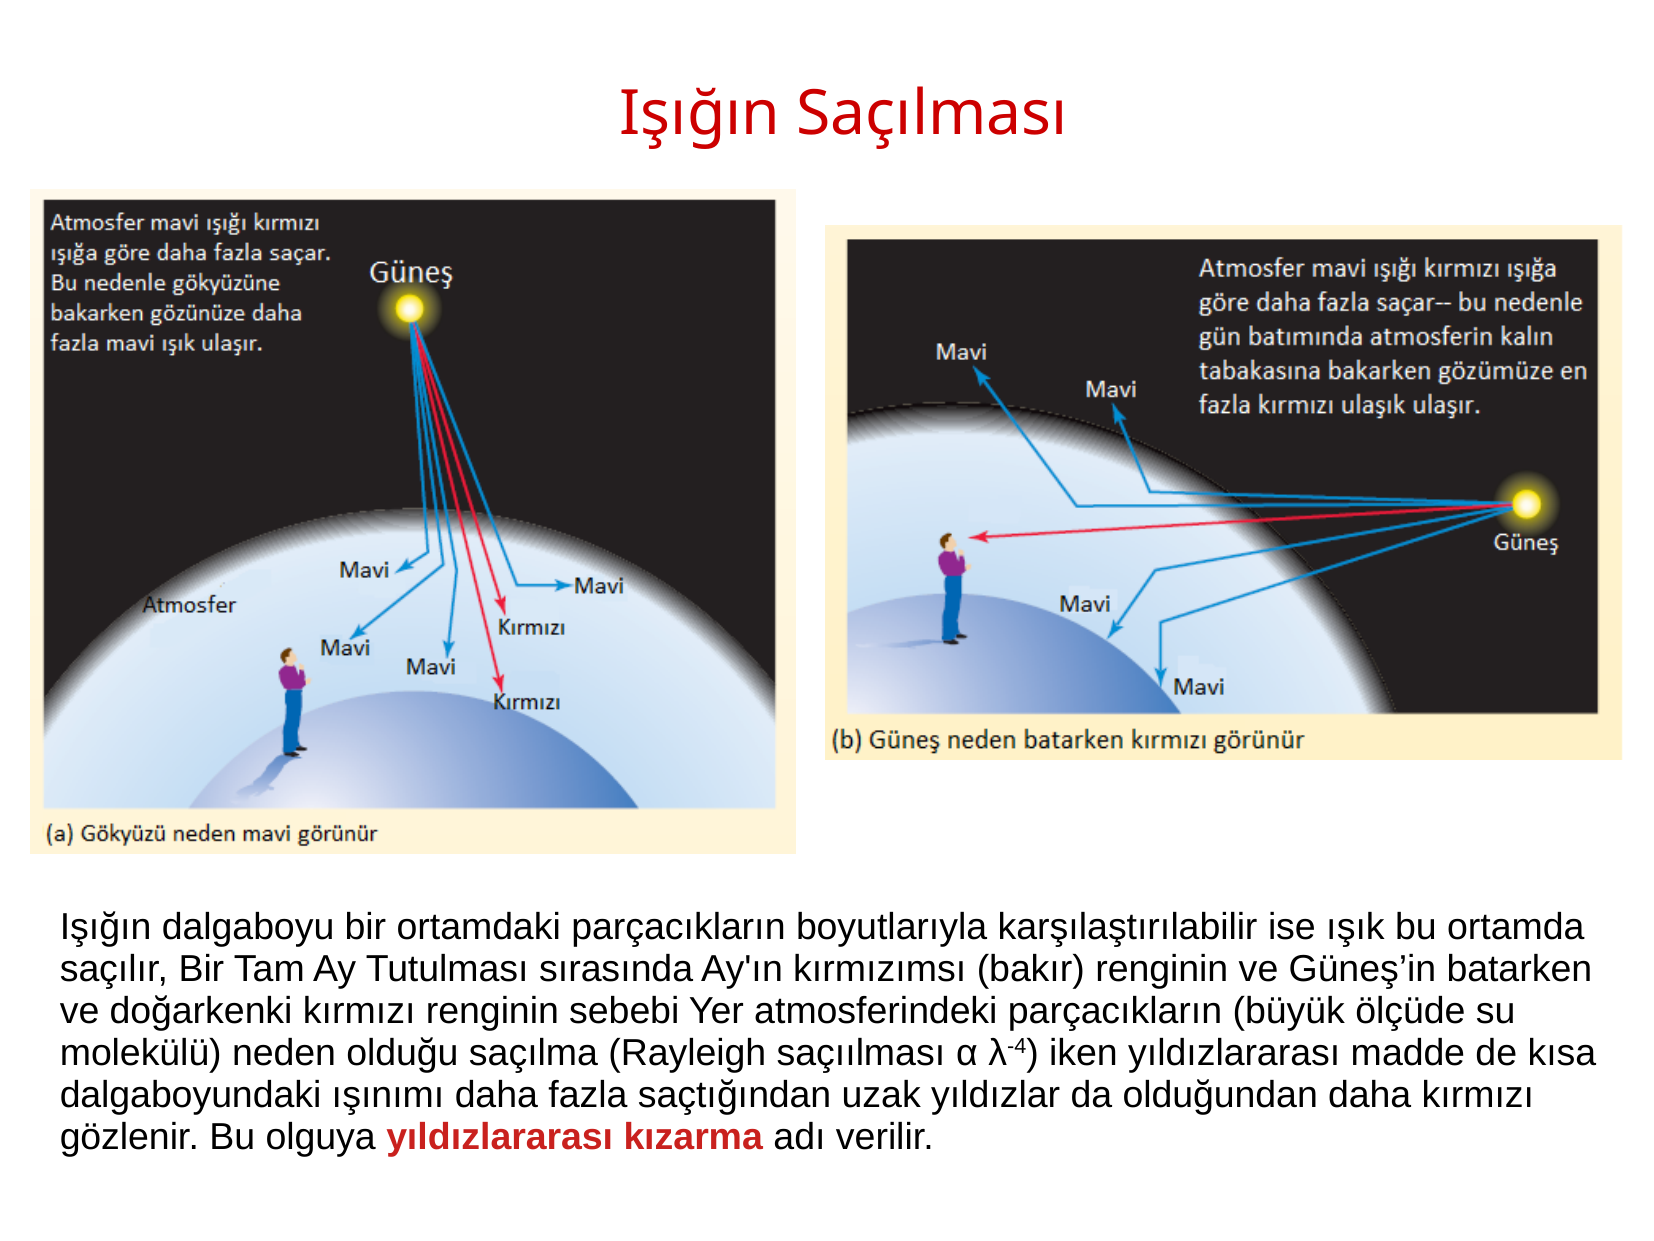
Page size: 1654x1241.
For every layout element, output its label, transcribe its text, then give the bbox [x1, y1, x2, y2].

picture [30, 189, 796, 854]
title Işığın Saçılması [82, 43, 1571, 176]
picture [825, 225, 1624, 761]
text_box Işığın dalgaboyu bir ortamdaki parçacıkların boyutlarıyla karşılaştırılabilir ise ışık bu ortamda saçılır, Bir Tam Ay Tutulması sırasında Ay'ın kırmızımsı (bakır) renginin ve Güneş’in batarken ve doğarkenki kırmızı renginin sebebi Yer atmosferindeki parçacıkların (büyük ölçüde su molekülü) neden olduğu saçılma (Rayleigh saçıılması α λ-4) iken yıldızlararası madde de kısa dalgaboyundaki ışınımı daha fazla saçtığından uzak yıldızlar da olduğundan daha kırmızı gözlenir. Bu olguya yıldızlararası kızarma adı verilir. [45, 898, 1636, 1165]
